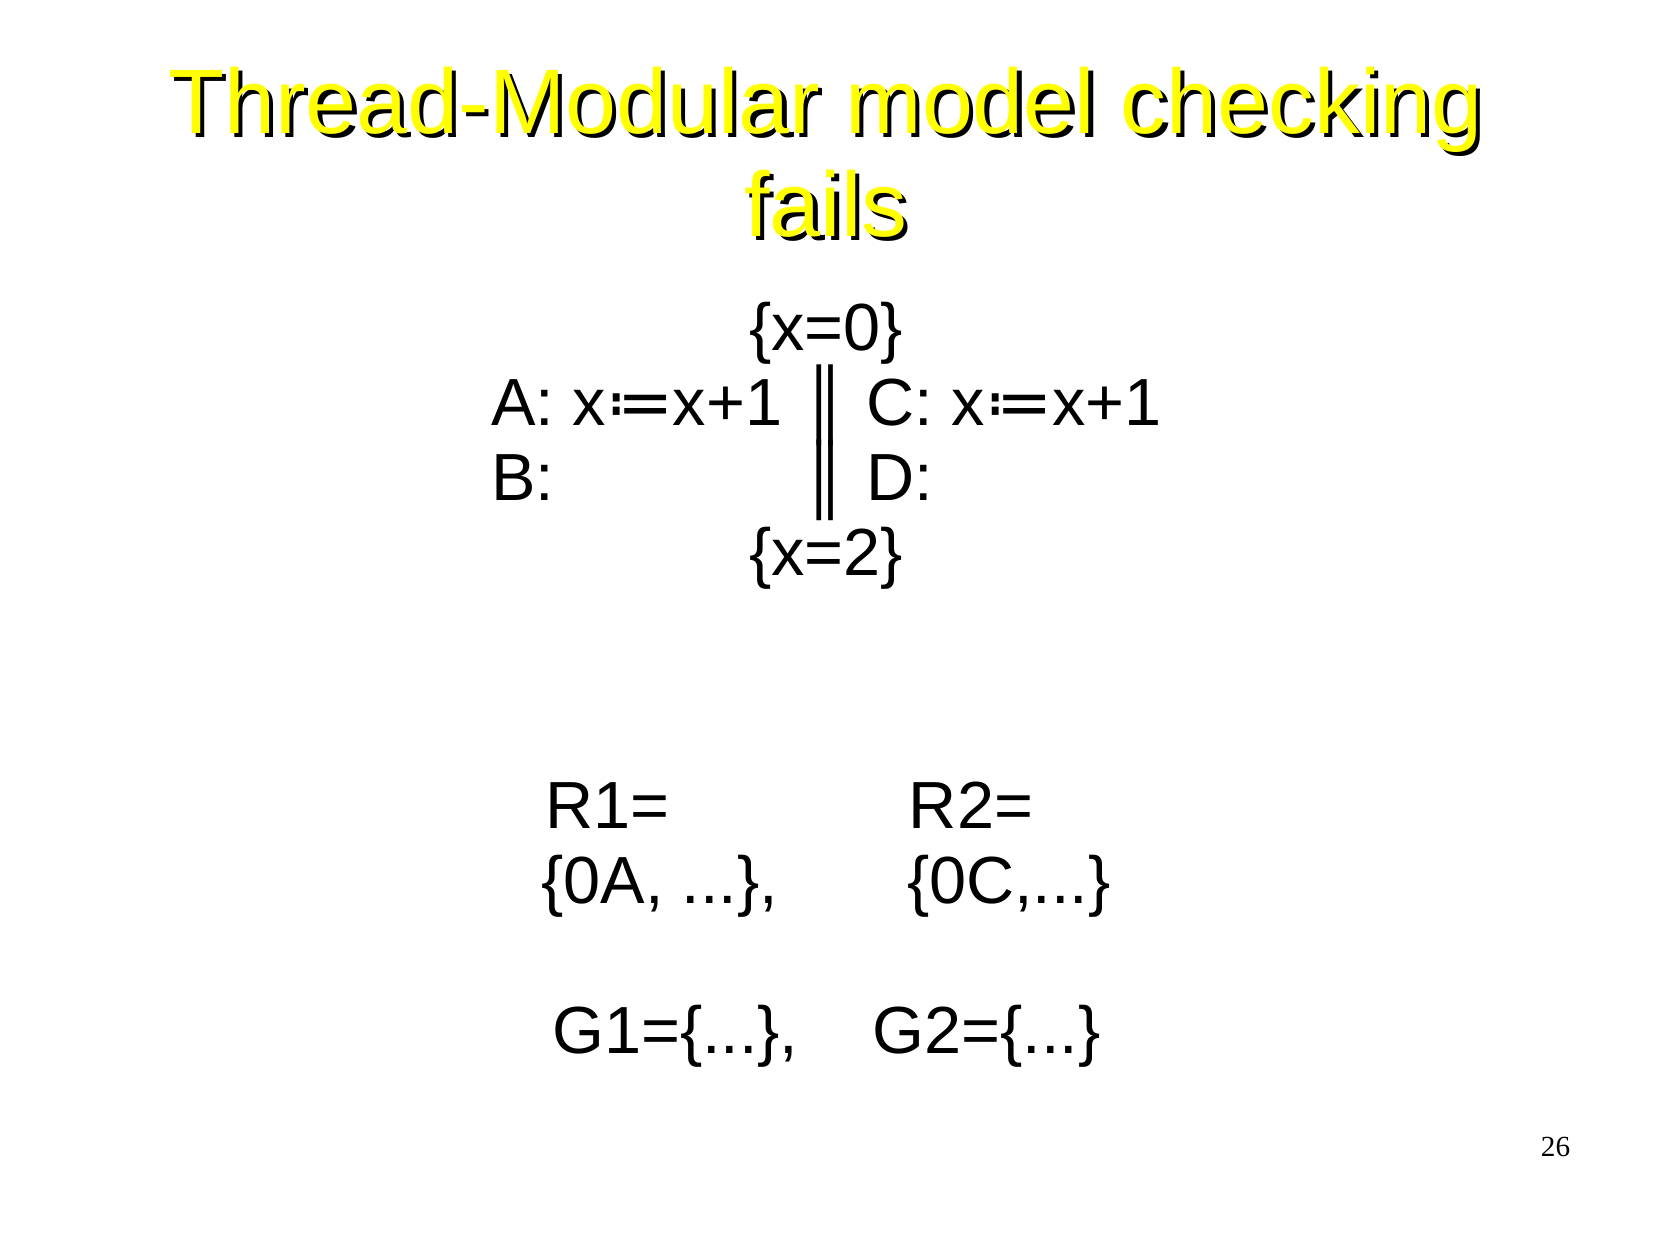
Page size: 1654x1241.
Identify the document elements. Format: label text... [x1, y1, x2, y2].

list {x=0} A: x≔x+1 ║ C: x≔x+1 B: ║ D: {x=2} R1= R2= {0A, ...}, {0C,...} G1={...}, G2={...} [82, 290, 1571, 1109]
title Thread-Modular model checking fails [82, 50, 1571, 256]
